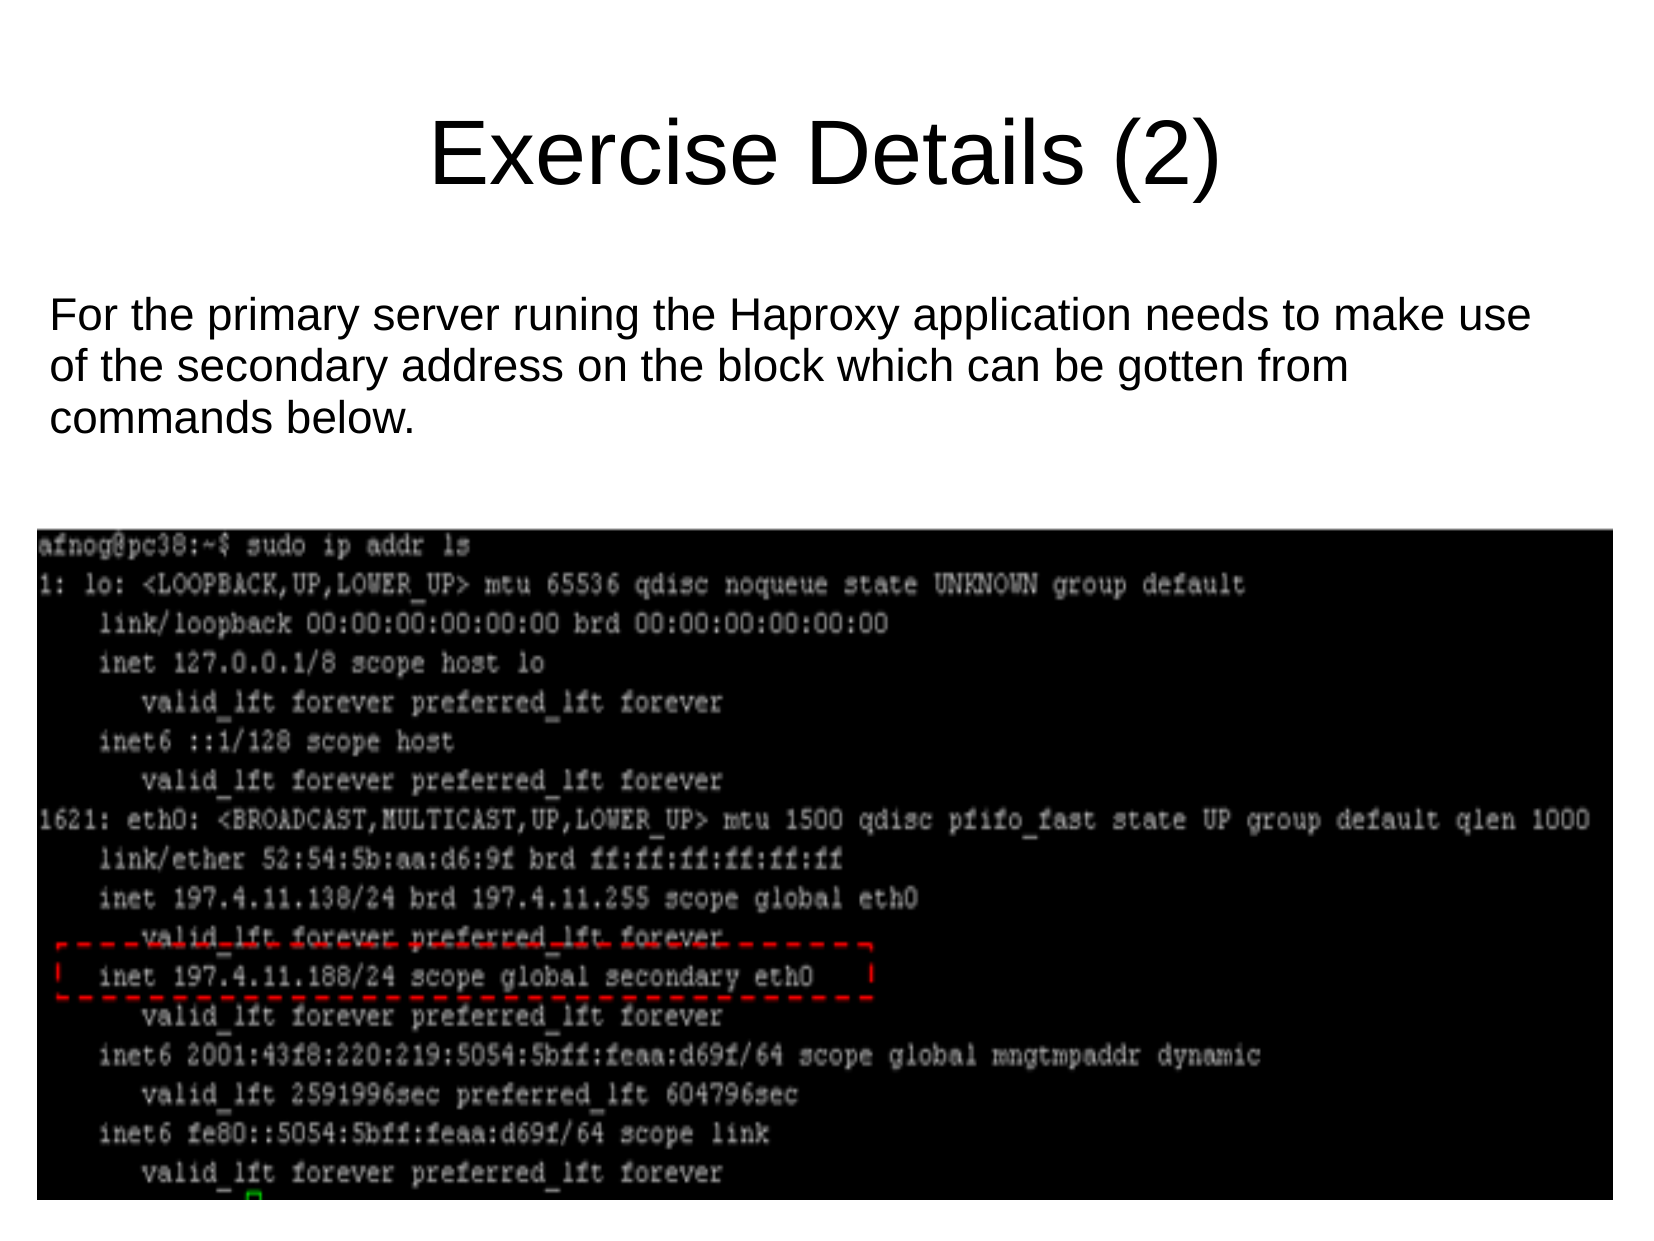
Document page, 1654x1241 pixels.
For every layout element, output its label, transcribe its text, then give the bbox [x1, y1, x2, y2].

title For the primary server runing the Haproxy application needs to make use of the secondary address on the block which can be gotten from commands below. [49, 262, 1538, 470]
title Exercise Details (2) [82, 49, 1571, 257]
picture [37, 524, 1613, 1201]
